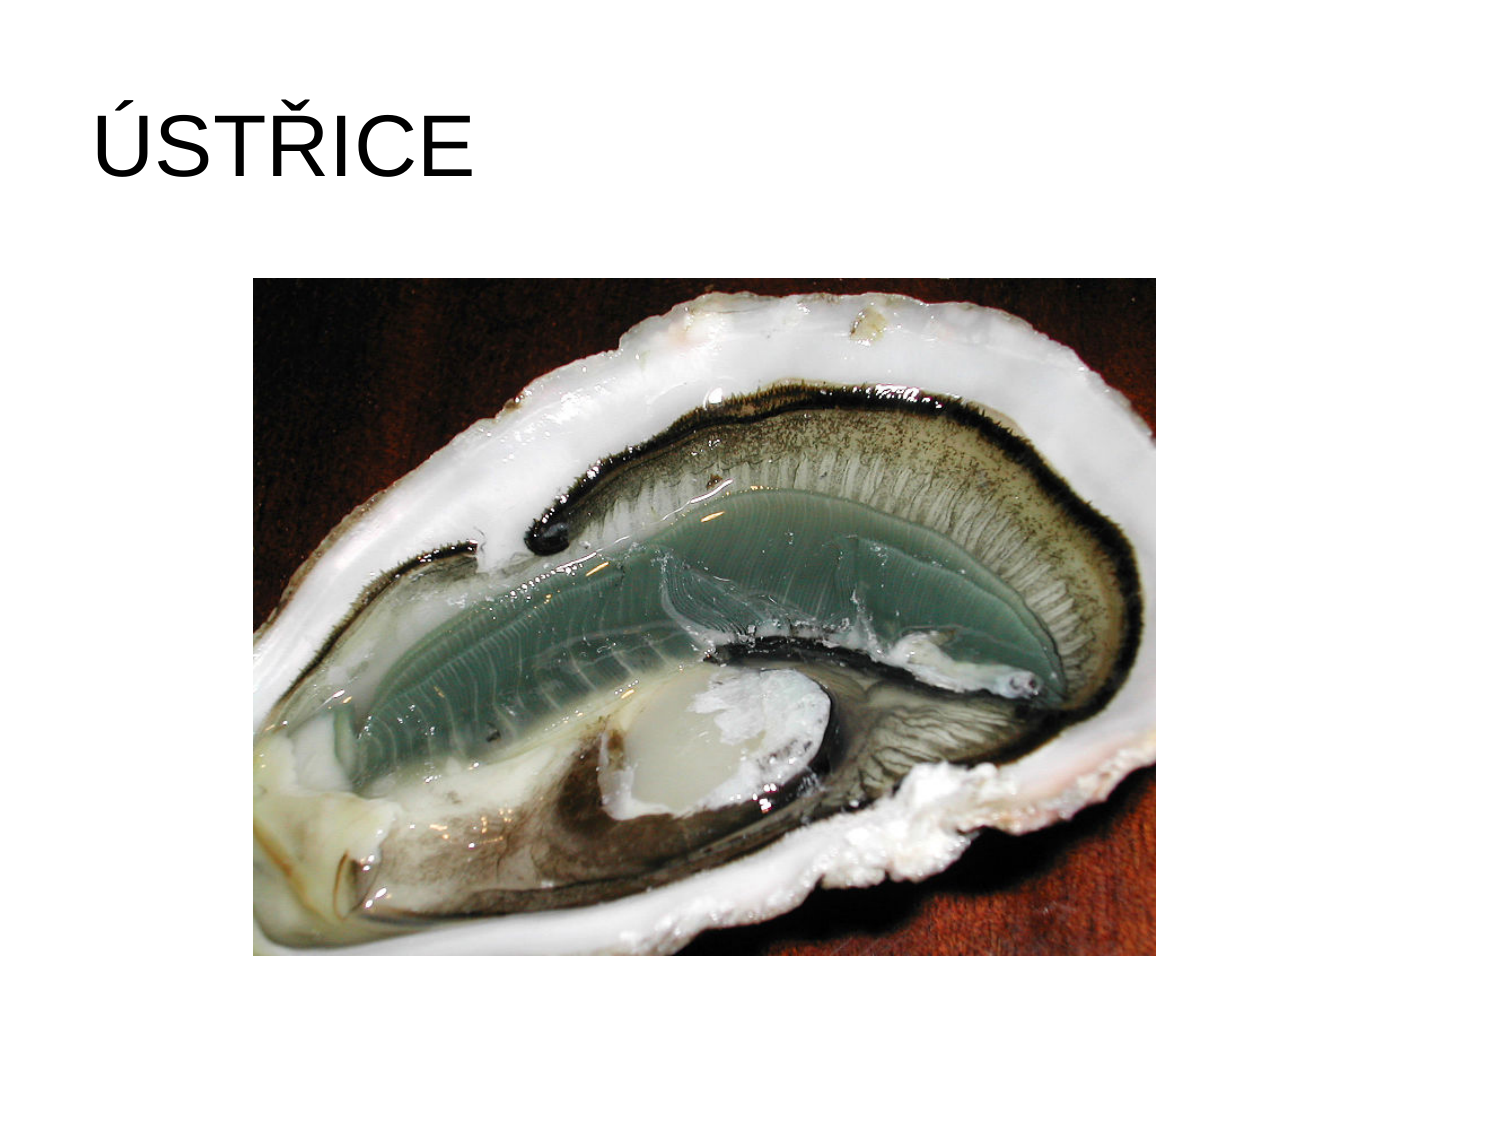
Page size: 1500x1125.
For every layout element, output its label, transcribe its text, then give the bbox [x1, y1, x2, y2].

title ÚSTŘICE [76, 66, 1392, 217]
picture [253, 278, 1156, 956]
